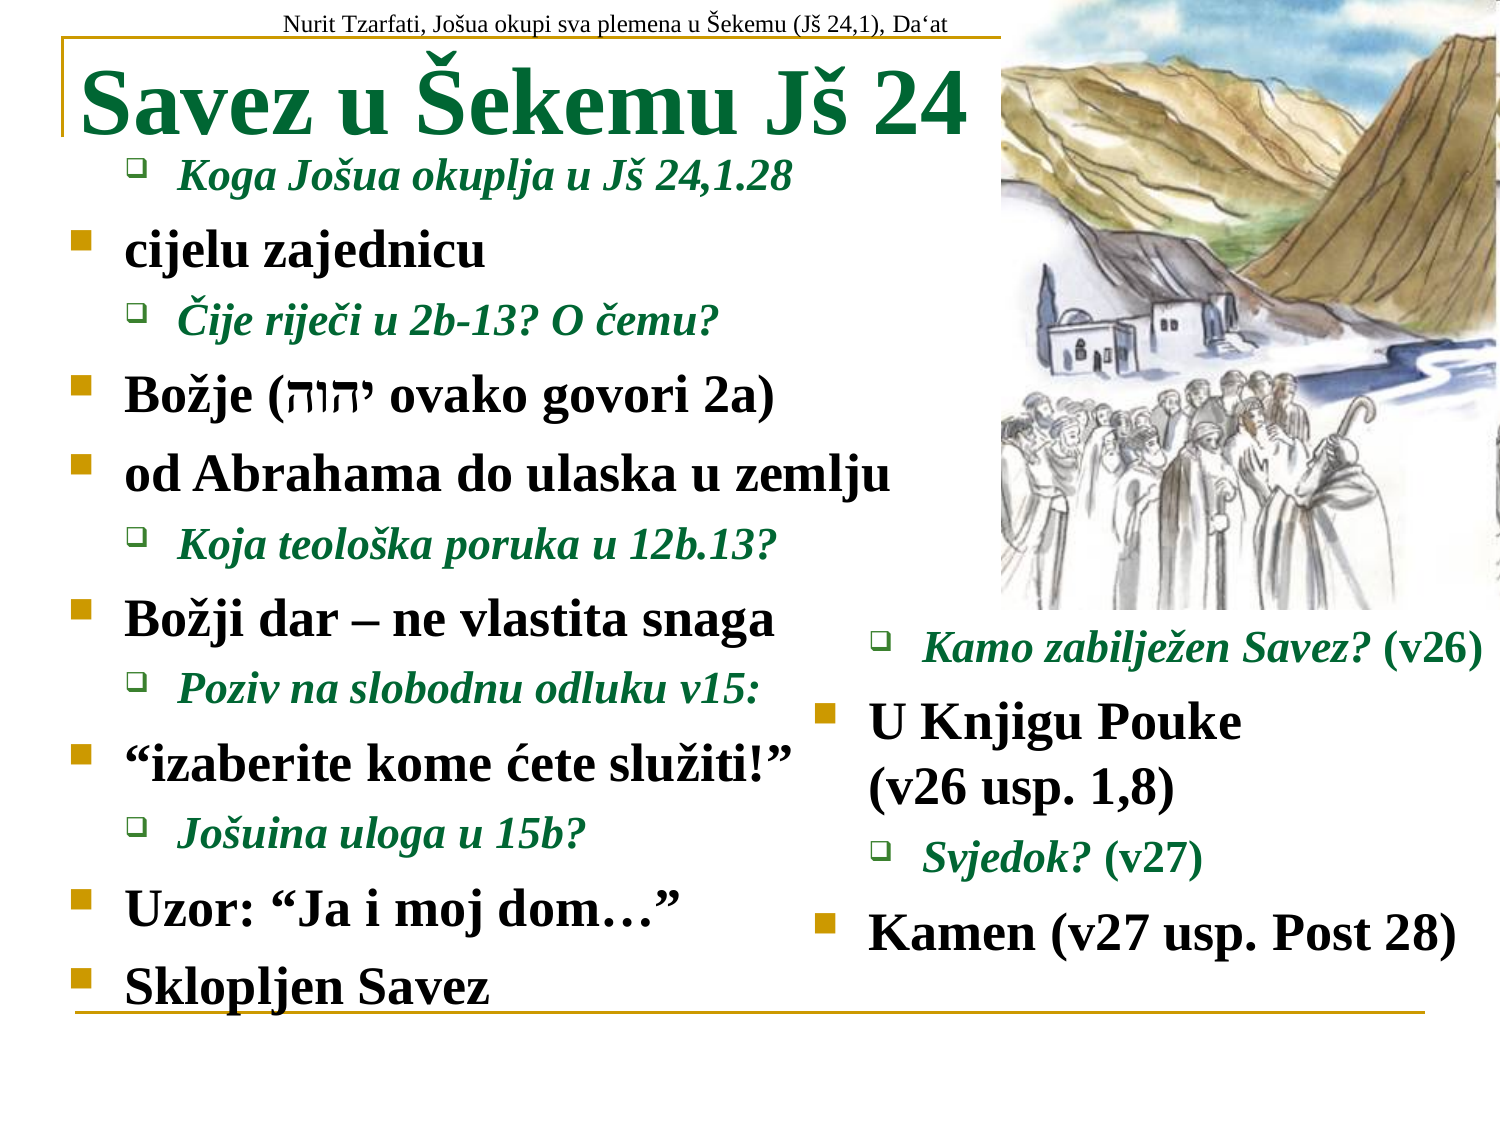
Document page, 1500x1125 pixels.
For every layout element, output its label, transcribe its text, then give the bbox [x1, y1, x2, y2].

text_box Nurit Tzarfati, Jošua okupi sva plemena u Šekemu (Jš 24,1), Da‘at [88, 0, 963, 46]
picture [1001, 0, 1500, 610]
list Kamo zabilježen Savez? (v26) U Knjigu Pouke (v26 usp. 1,8) Svjedok? (v27) Kamen (v27 usp. Post 28) [797, 609, 1500, 1012]
title Savez u Šekemu Jš 24 [64, 0, 1001, 161]
list Koga Jošua okuplja u Jš 24,1.28 cijelu zajednicu Čije riječi u 2b-13? O čemu? Božje (יהוה ovako govori 2a) od Abrahama do ulaska u zemlju Koja teološka poruka u 12b.13? Božji dar – ne vlastita snaga Poziv na slobodnu odluku v15: “izaberite kome ćete služiti!” Jošuina uloga u 15b? Uzor: “Ja i moj dom…” Sklopljen Savez [53, 137, 929, 1024]
